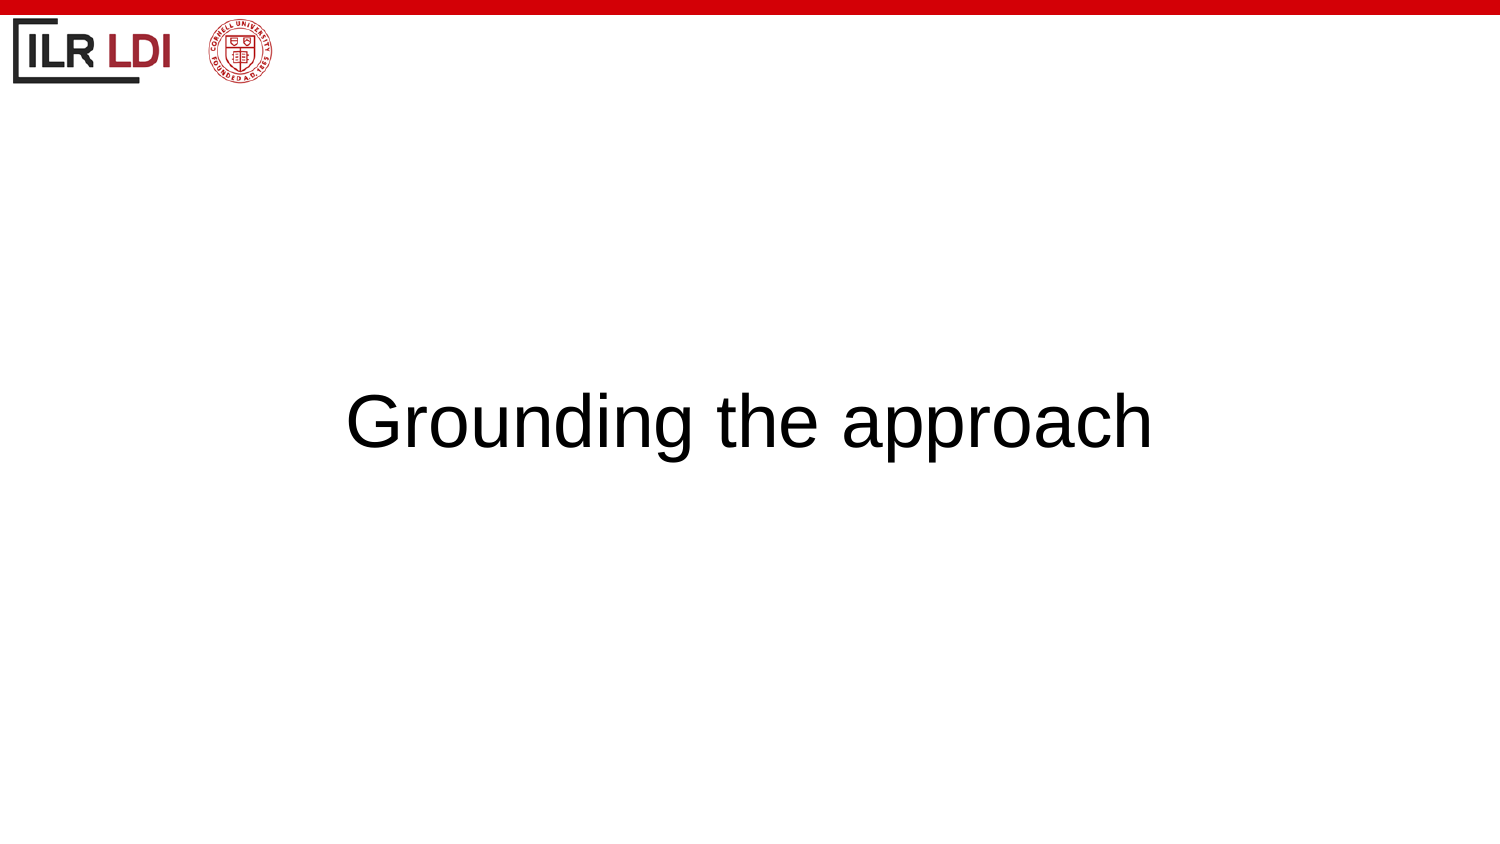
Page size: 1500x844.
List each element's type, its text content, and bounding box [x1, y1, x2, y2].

picture [0, 15, 301, 102]
title Grounding the approach [51, 352, 1449, 491]
